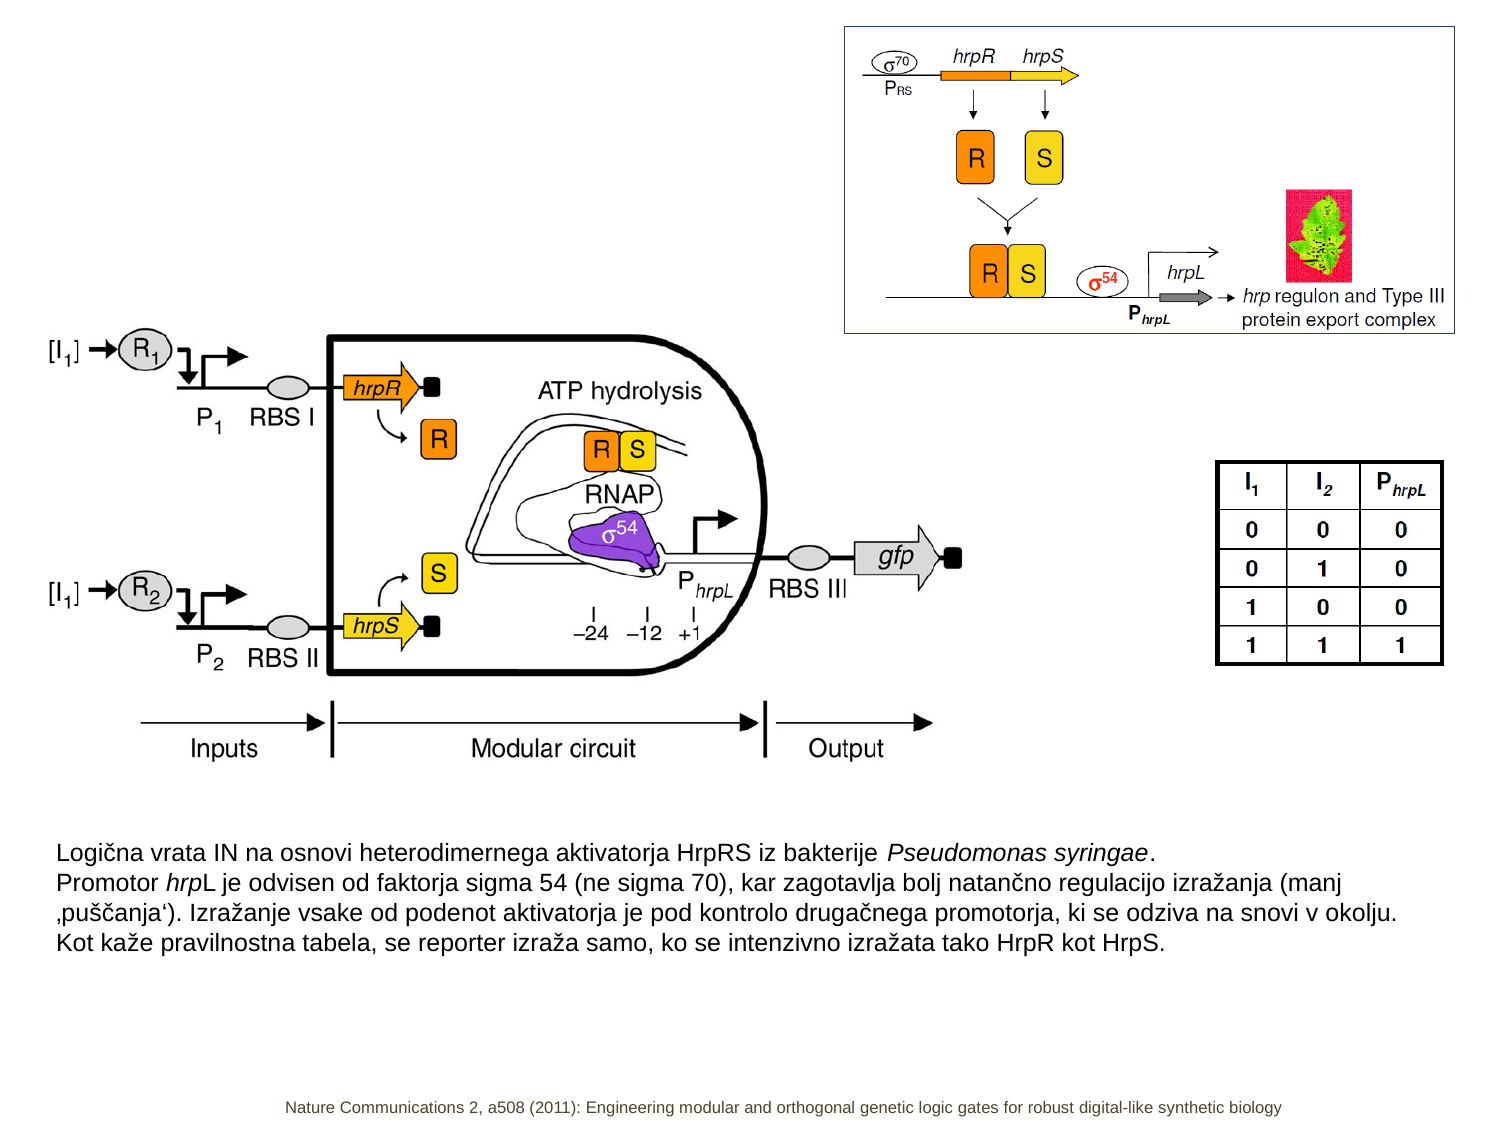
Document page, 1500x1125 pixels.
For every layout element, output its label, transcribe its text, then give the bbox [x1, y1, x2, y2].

text_box Nature Communications 2, a508 (2011): Engineering modular and orthogonal genetic logic gates for robust digital-like synthetic biology [265, 1089, 1341, 1125]
picture [1198, 448, 1455, 682]
picture [48, 26, 1455, 762]
text_box Logična vrata IN na osnovi heterodimernega aktivatorja HrpRS iz bakterije Pseudomonas syringae. Promotor hrpL je odvisen od faktorja sigma 54 (ne sigma 70), kar zagotavlja bolj natančno regulacijo izražanja (manj ‚puščanja‘). Izražanje vsake od podenot aktivatorja je pod kontrolo drugačnega promotorja, ki se odziva na snovi v okolju. Kot kaže pravilnostna tabela, se reporter izraža samo, ko se intenzivno izražata tako HrpR kot HrpS. [41, 828, 1493, 964]
